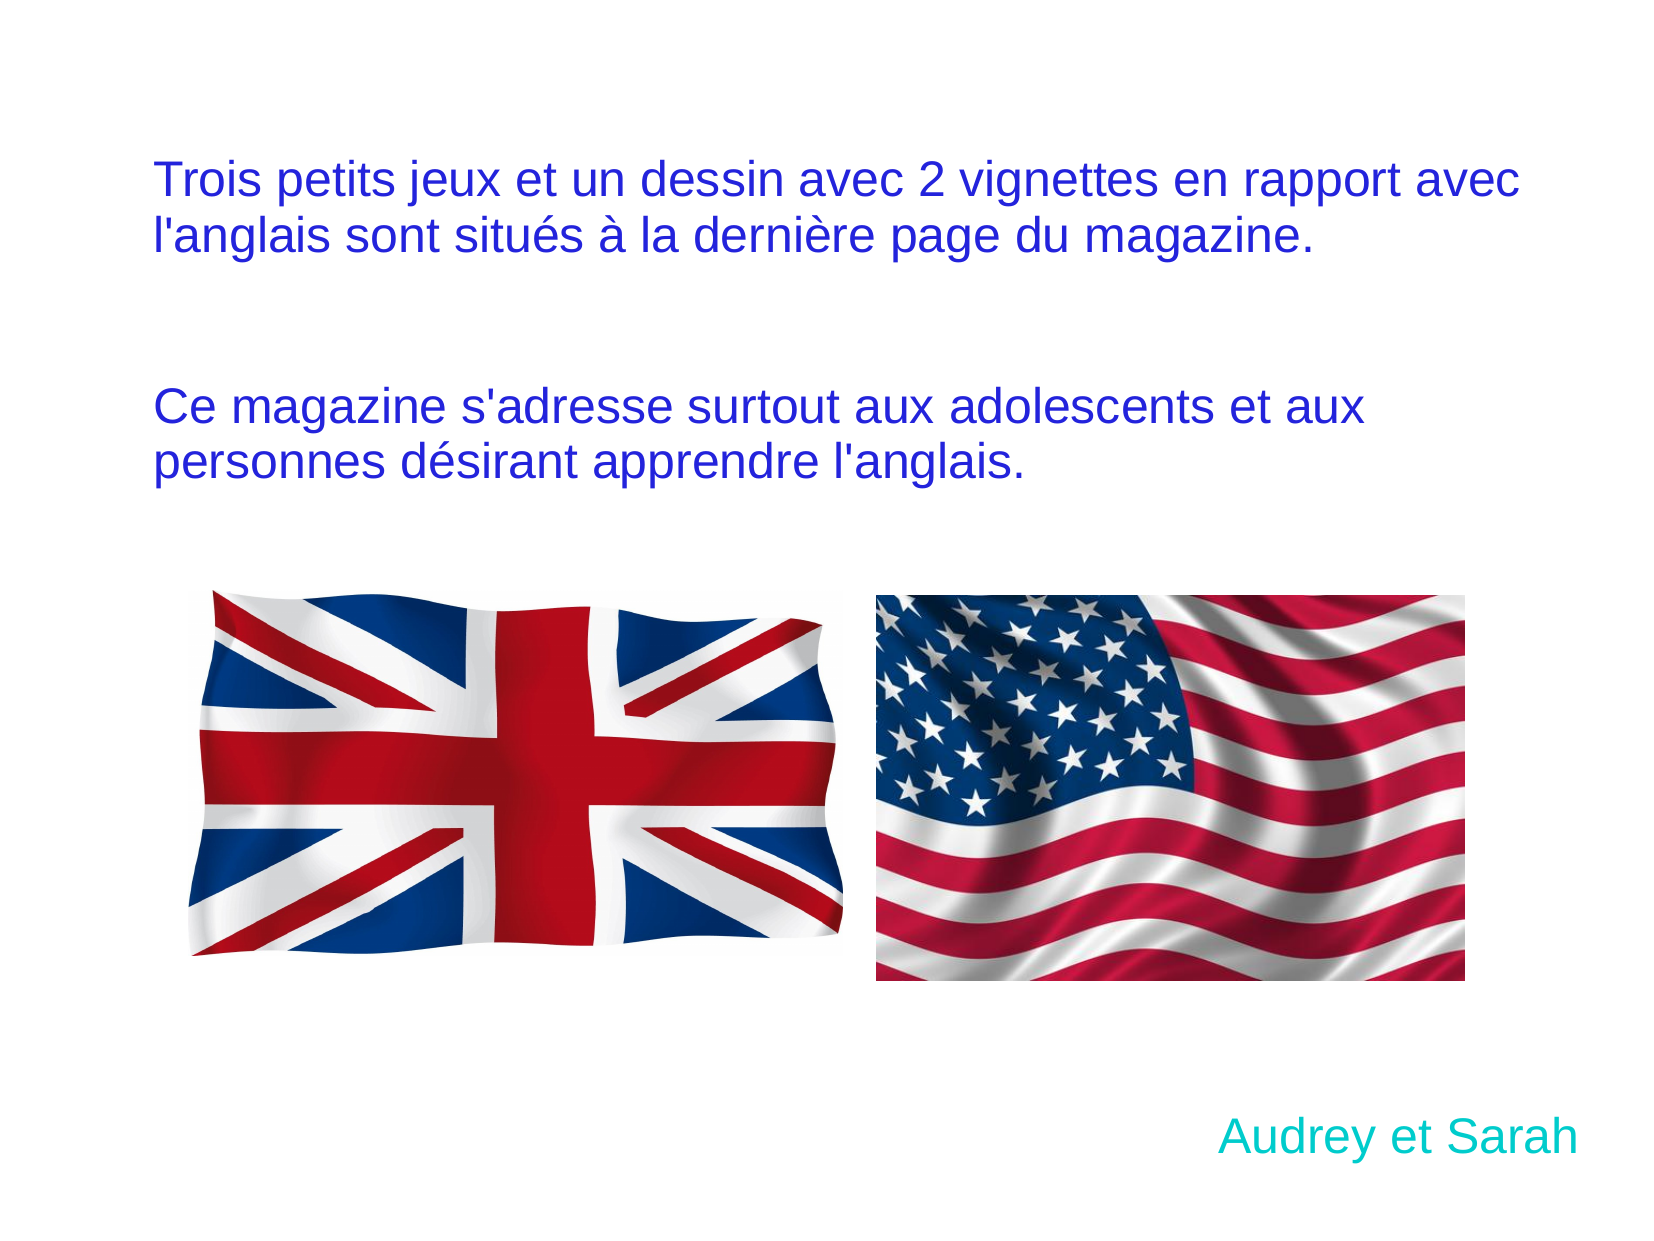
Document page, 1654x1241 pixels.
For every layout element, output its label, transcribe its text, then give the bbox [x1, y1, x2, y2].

text_box Audrey et Sarah [1110, 1100, 1595, 1172]
picture [876, 595, 1465, 981]
list Trois petits jeux et un dessin avec 2 vignettes en rapport avec l'anglais sont situés à la dernière page du magazine. Ce magazine s'adresse surtout aux adolescents et aux personnes désirant apprendre l'anglais. [82, 47, 1571, 969]
picture [188, 590, 843, 956]
